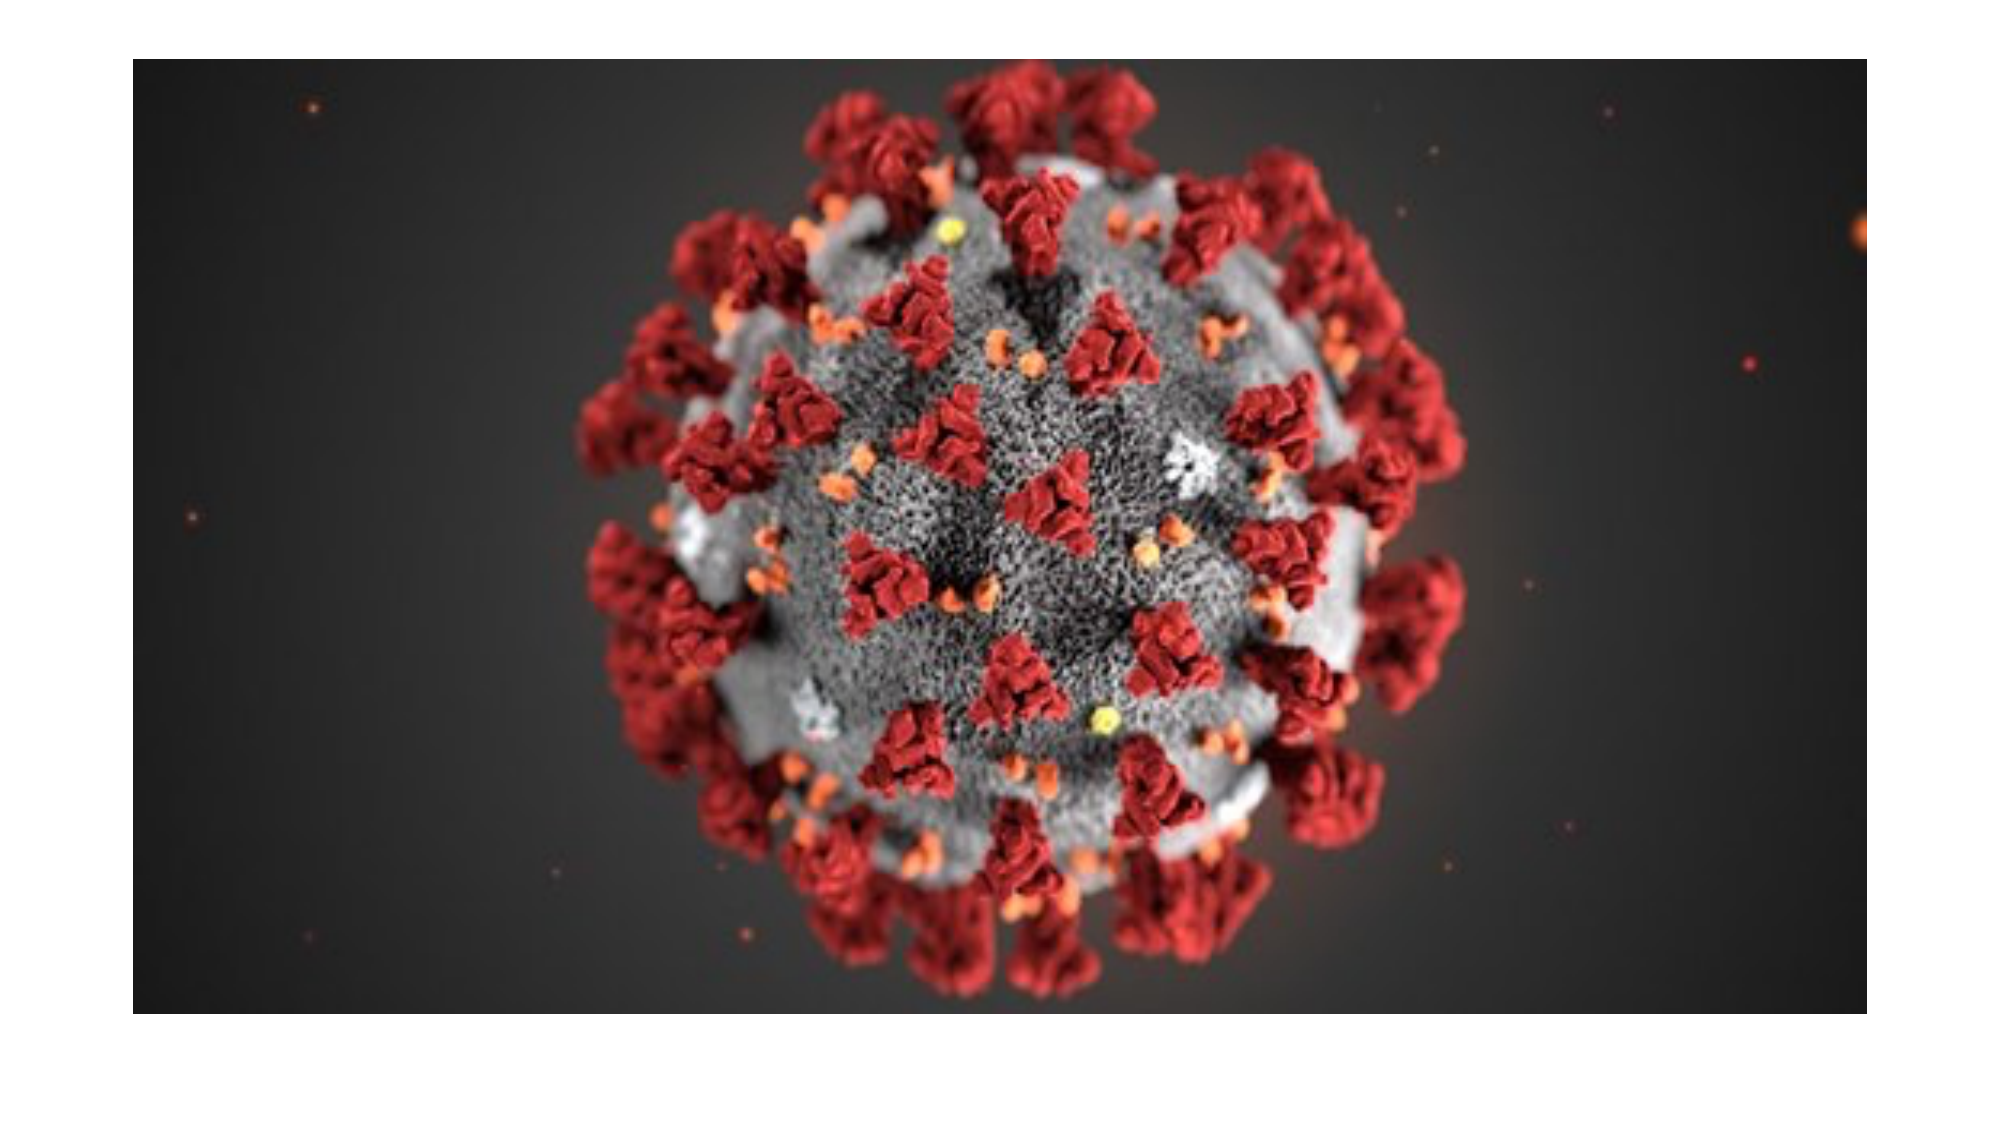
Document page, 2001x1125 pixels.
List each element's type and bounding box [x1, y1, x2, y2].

picture [133, 59, 1867, 1014]
